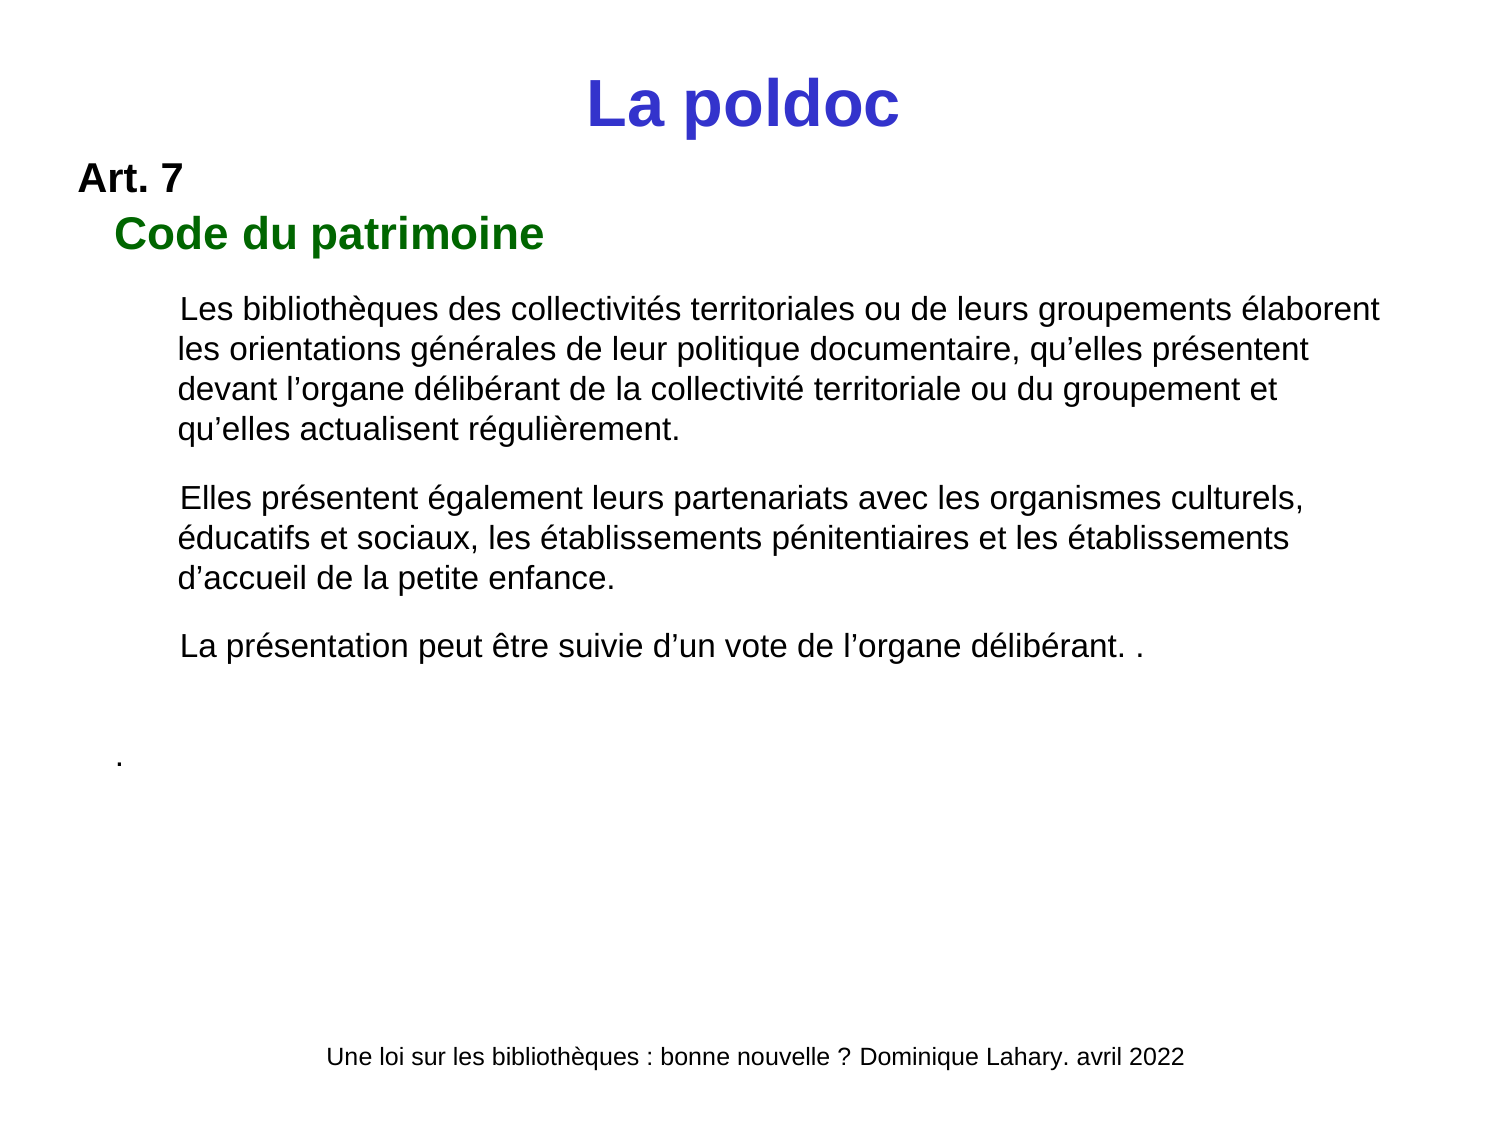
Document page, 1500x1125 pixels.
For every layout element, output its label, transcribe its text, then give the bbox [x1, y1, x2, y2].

text_box Code du patrimoine Les bibliothèques des collectivités territoriales ou de leurs groupements élaborent les orientations générales de leur politique documentaire, qu’elles présentent devant l’organe délibérant de la collectivité territoriale ou du groupement et qu’elles actualisent régulièrement. Elles présentent également leurs partenariats avec les organismes culturels, éducatifs et sociaux, les établissements pénitentiaires et les établissements d’accueil de la petite enfance. La présentation peut être suivie d’un vote de l’organe délibérant. . . [100, 196, 1400, 993]
text_box Art. 7 [62, 143, 294, 259]
text_box La poldoc [49, 0, 1438, 200]
text_box Une loi sur les bibliothèques : bonne nouvelle ? Dominique Lahary. avril 2022 [56, 1032, 1457, 1108]
